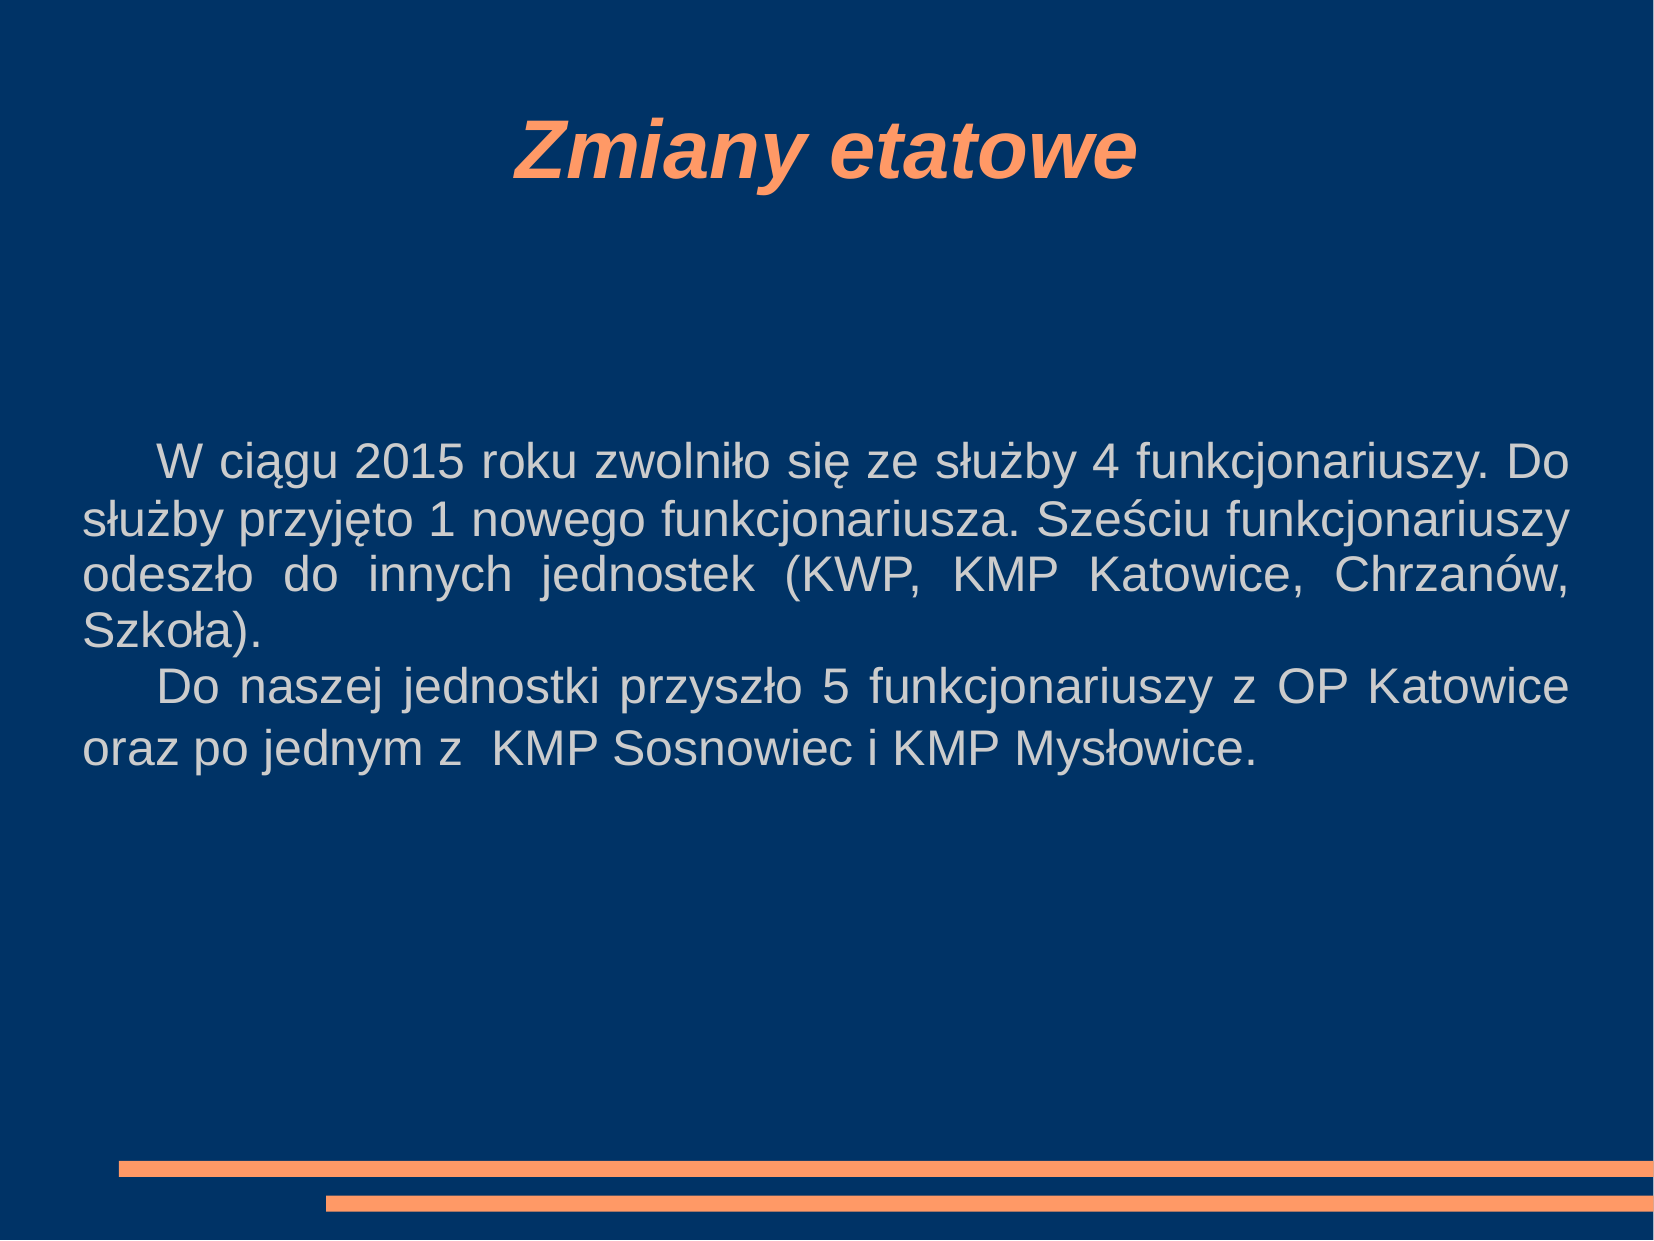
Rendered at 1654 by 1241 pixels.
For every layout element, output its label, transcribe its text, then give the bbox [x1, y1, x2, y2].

subtitle W ciągu 2015 roku zwolniło się ze służby 4 funkcjonariuszy. Do służby przyjęto 1 nowego funkcjonariusza. Sześciu funkcjonariuszy odeszło do innych jednostek (KWP, KMP Katowice, Chrzanów, Szkoła). Do naszej jednostki przyszło 5 funkcjonariuszy z OP Katowice oraz po jednym z KMP Sosnowiec i KMP Mysłowice. [82, 236, 1571, 969]
title Zmiany etatowe [121, 46, 1534, 236]
